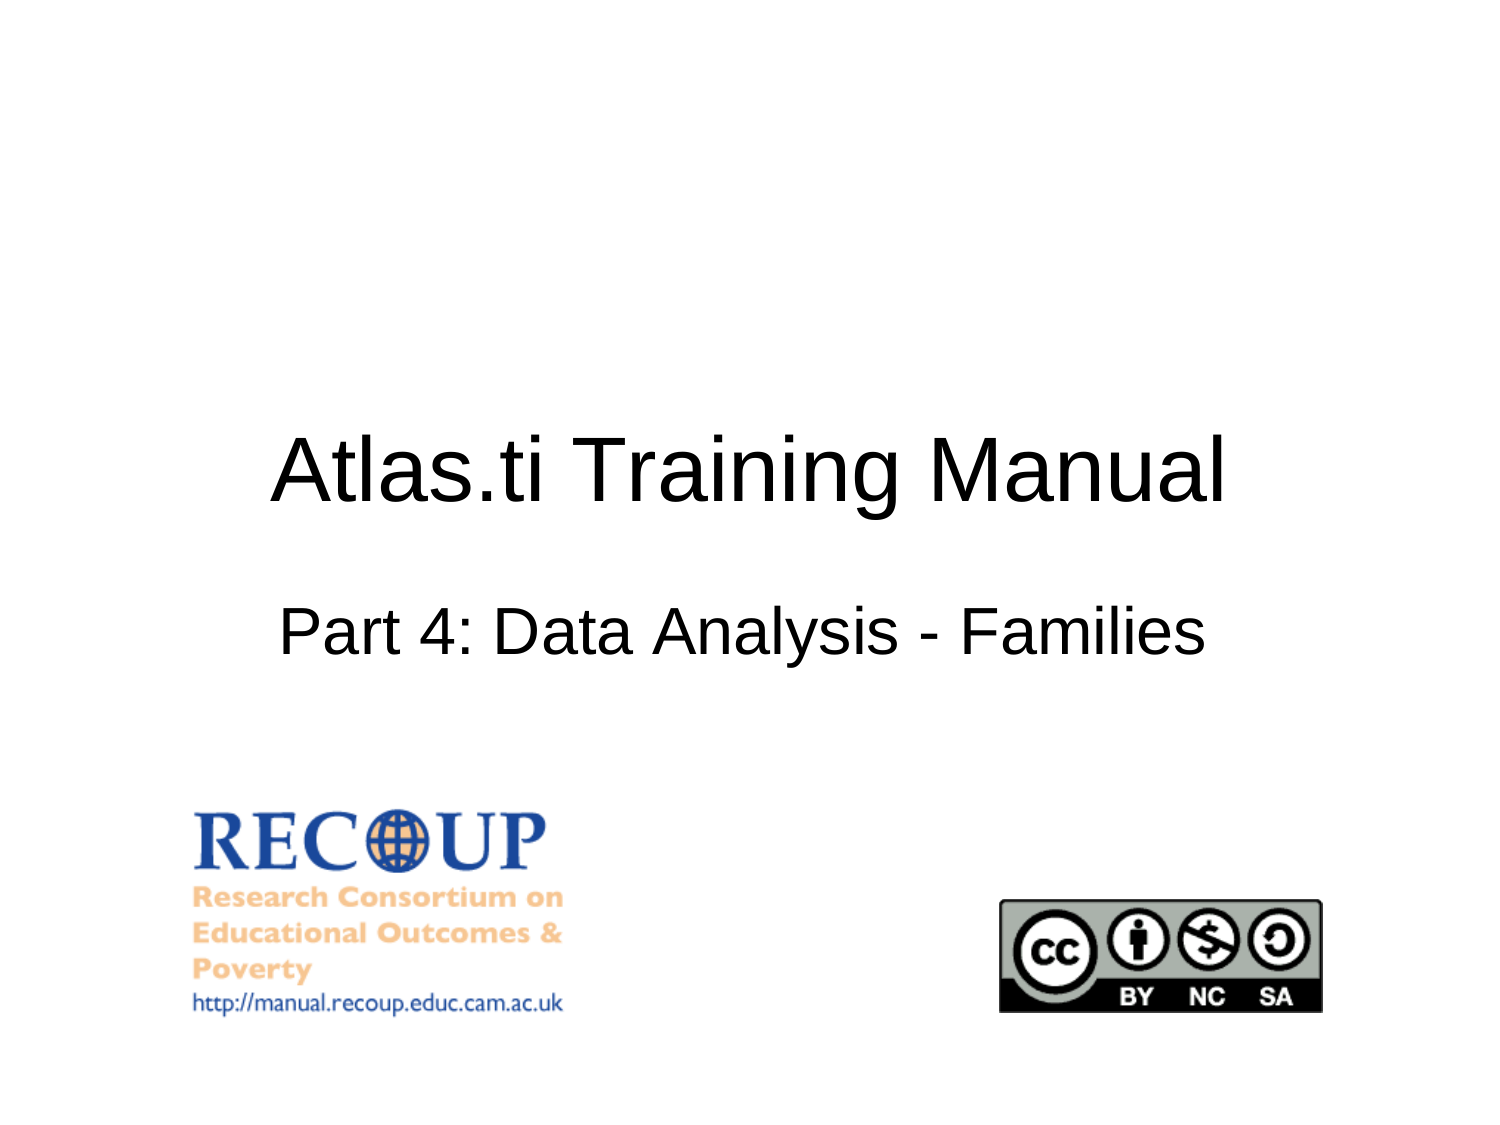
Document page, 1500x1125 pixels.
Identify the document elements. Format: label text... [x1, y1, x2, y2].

picture [187, 799, 585, 1021]
subtitle Part 4: Data Analysis - Families [218, 586, 1269, 874]
title Atlas.ti Training Manual [112, 349, 1388, 591]
picture [999, 899, 1323, 1014]
